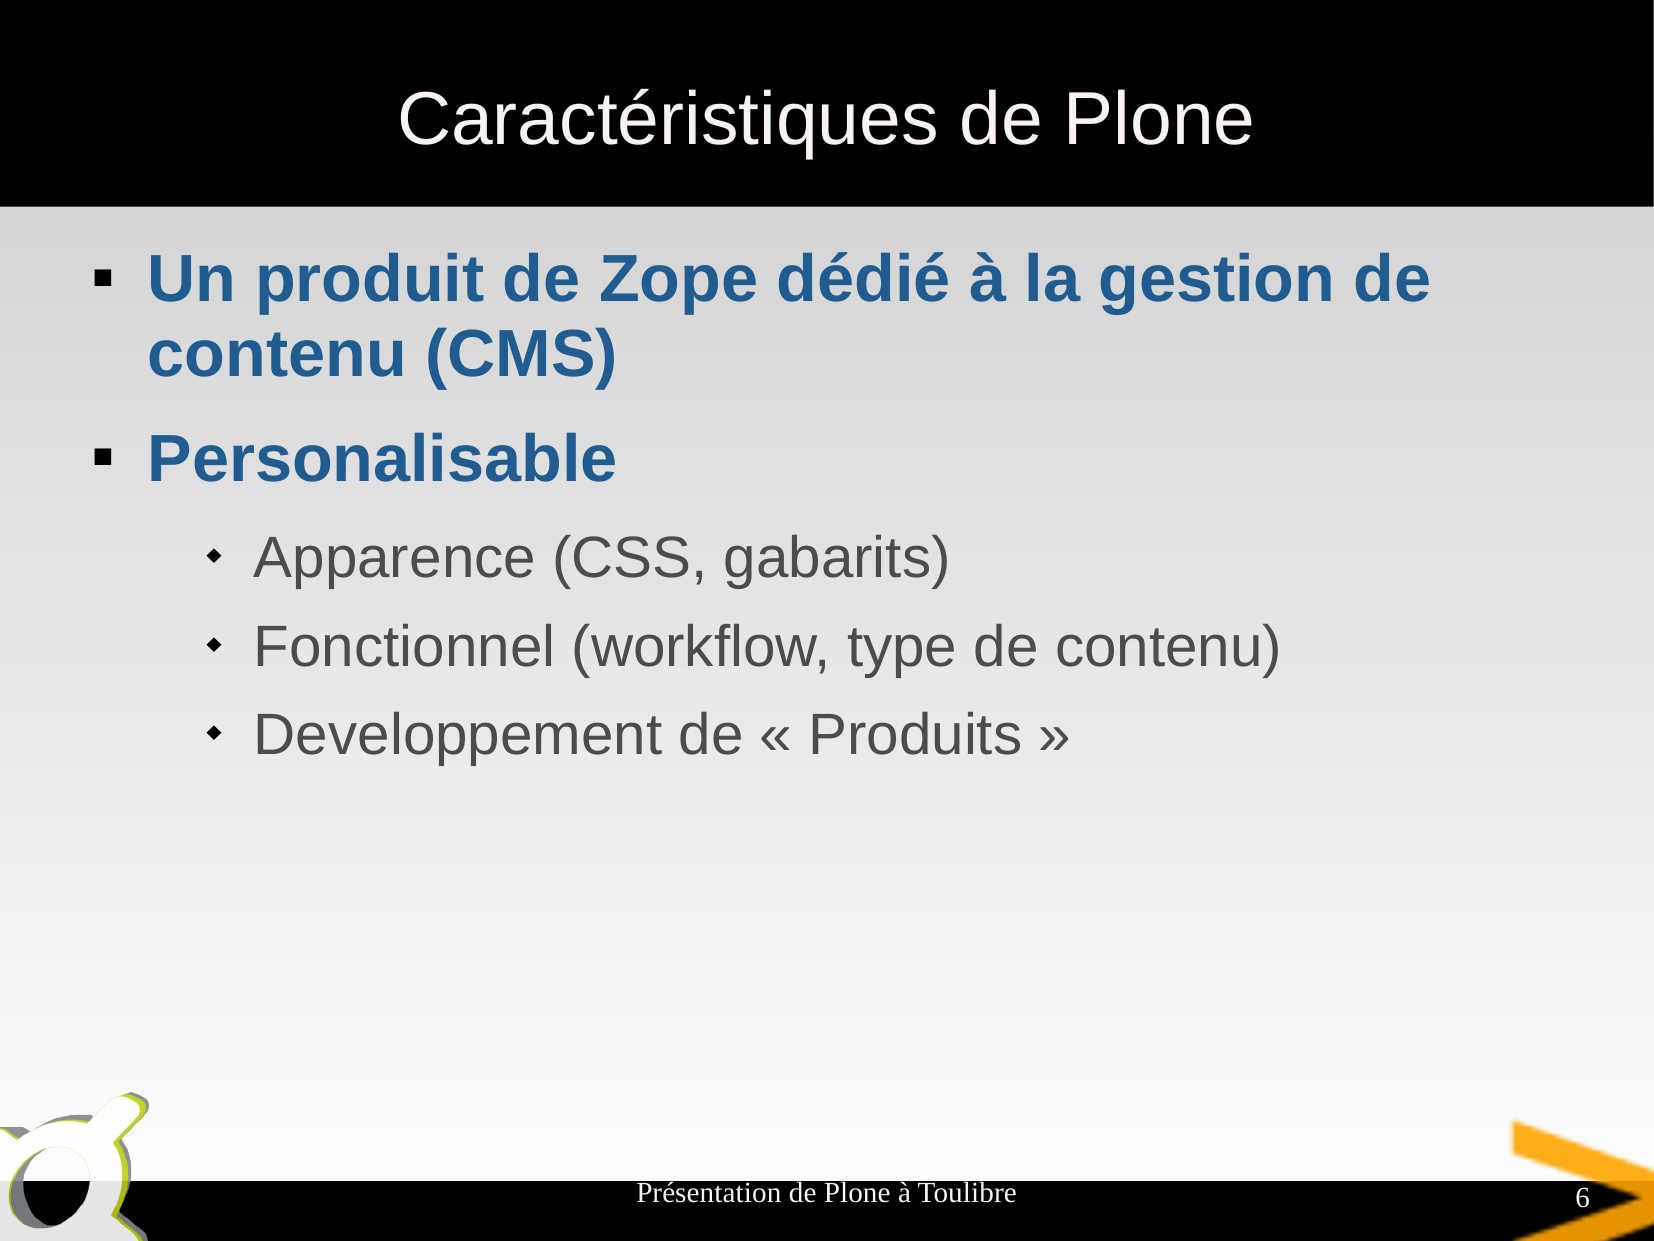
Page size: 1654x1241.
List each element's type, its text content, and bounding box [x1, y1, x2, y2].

picture [0, 1181, 149, 1241]
list Un produit de Zope dédié à la gestion de contenu (CMS) Personalisable Apparence (CSS, gabarits) Fonctionnel (workflow, type de contenu) Developpement de « Produits » [76, 241, 1565, 1123]
title Caractéristiques de Plone [177, 29, 1477, 207]
picture [1505, 1181, 1654, 1241]
